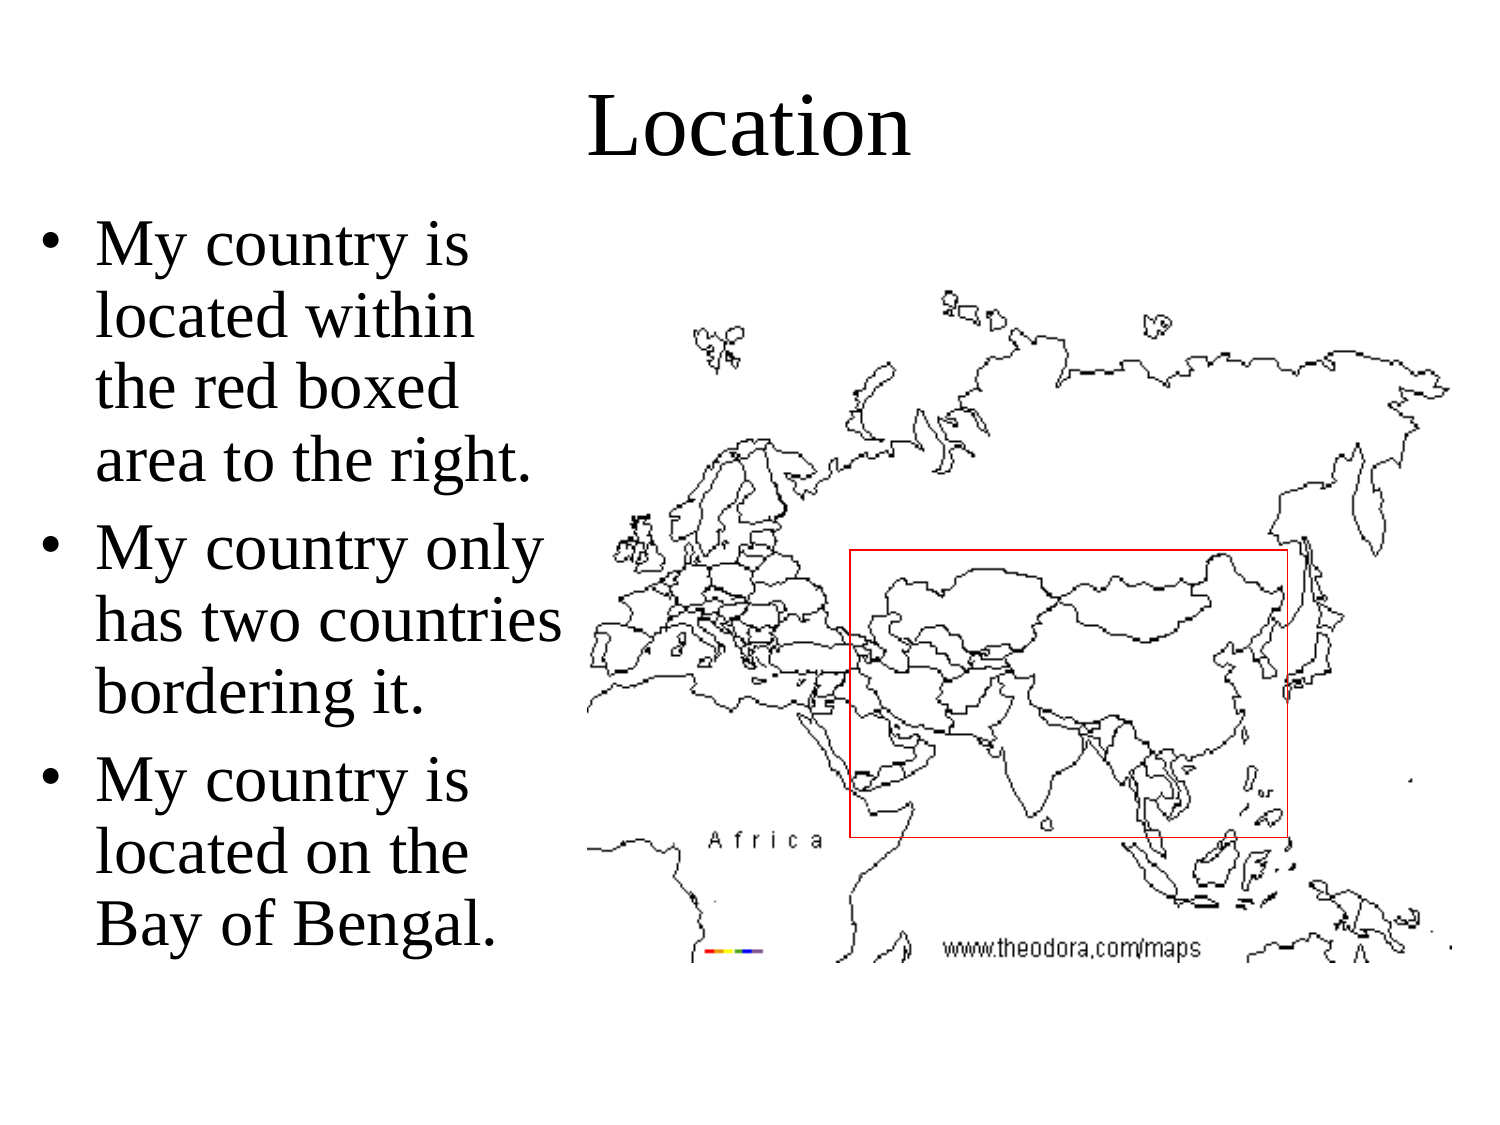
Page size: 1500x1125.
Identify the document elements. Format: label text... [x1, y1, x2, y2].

list My country is located within the red boxed area to the right. My country only has two countries bordering it. My country is located on the Bay of Bengal. [24, 199, 588, 1059]
title Location [112, 24, 1388, 213]
picture [587, 287, 1452, 963]
